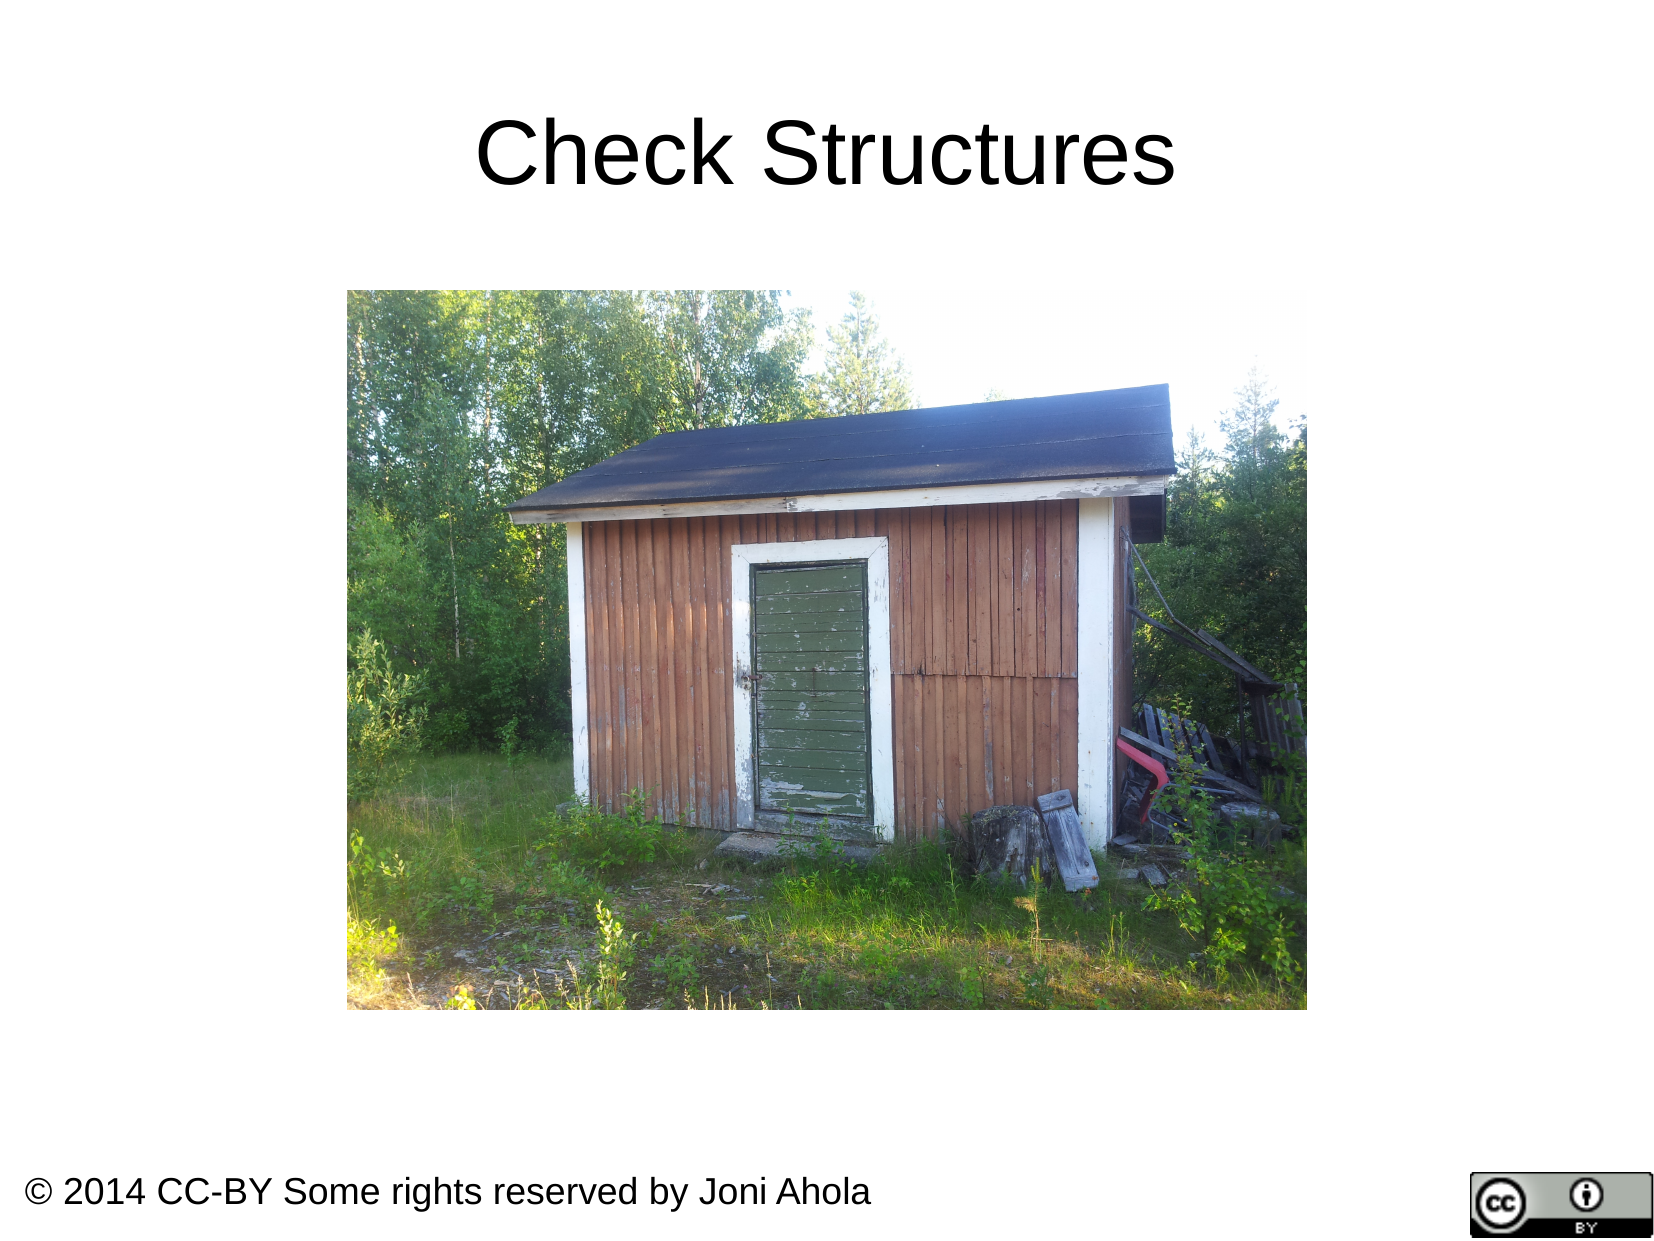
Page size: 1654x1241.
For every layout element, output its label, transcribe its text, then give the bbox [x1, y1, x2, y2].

picture [1470, 1172, 1654, 1238]
title Check Structures [82, 49, 1571, 257]
text_box © 2014 CC-BY Some rights reserved by Joni Ahola [10, 1162, 971, 1228]
picture [347, 290, 1307, 1010]
